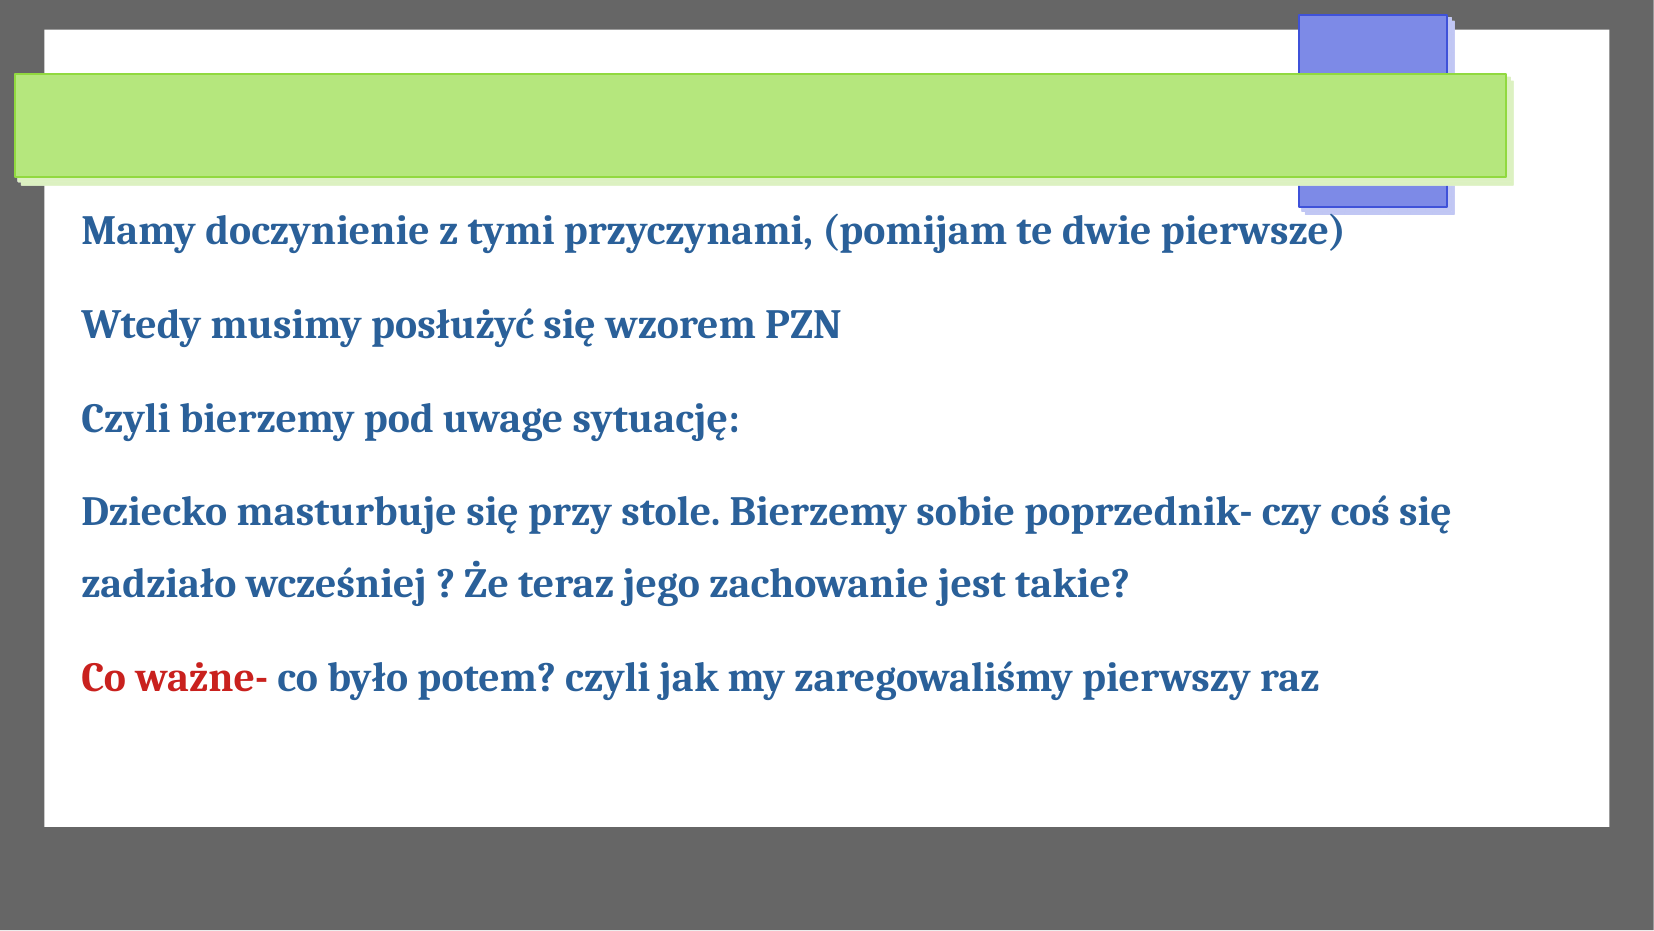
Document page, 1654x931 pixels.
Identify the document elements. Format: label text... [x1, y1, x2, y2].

list Mamy doczynienie z tymi przyczynami, (pomijam te dwie pierwsze) Wtedy musimy posłużyć się wzorem PZN Czyli bierzemy pod uwage sytuację: Dziecko masturbuje się przy stole. Bierzemy sobie poprzednik- czy coś się zadziało wcześniej ? Że teraz jego zachowanie jest takie? Co ważne- co było potem? czyli jak my zaregowaliśmy pierwszy raz [81, 182, 1558, 774]
